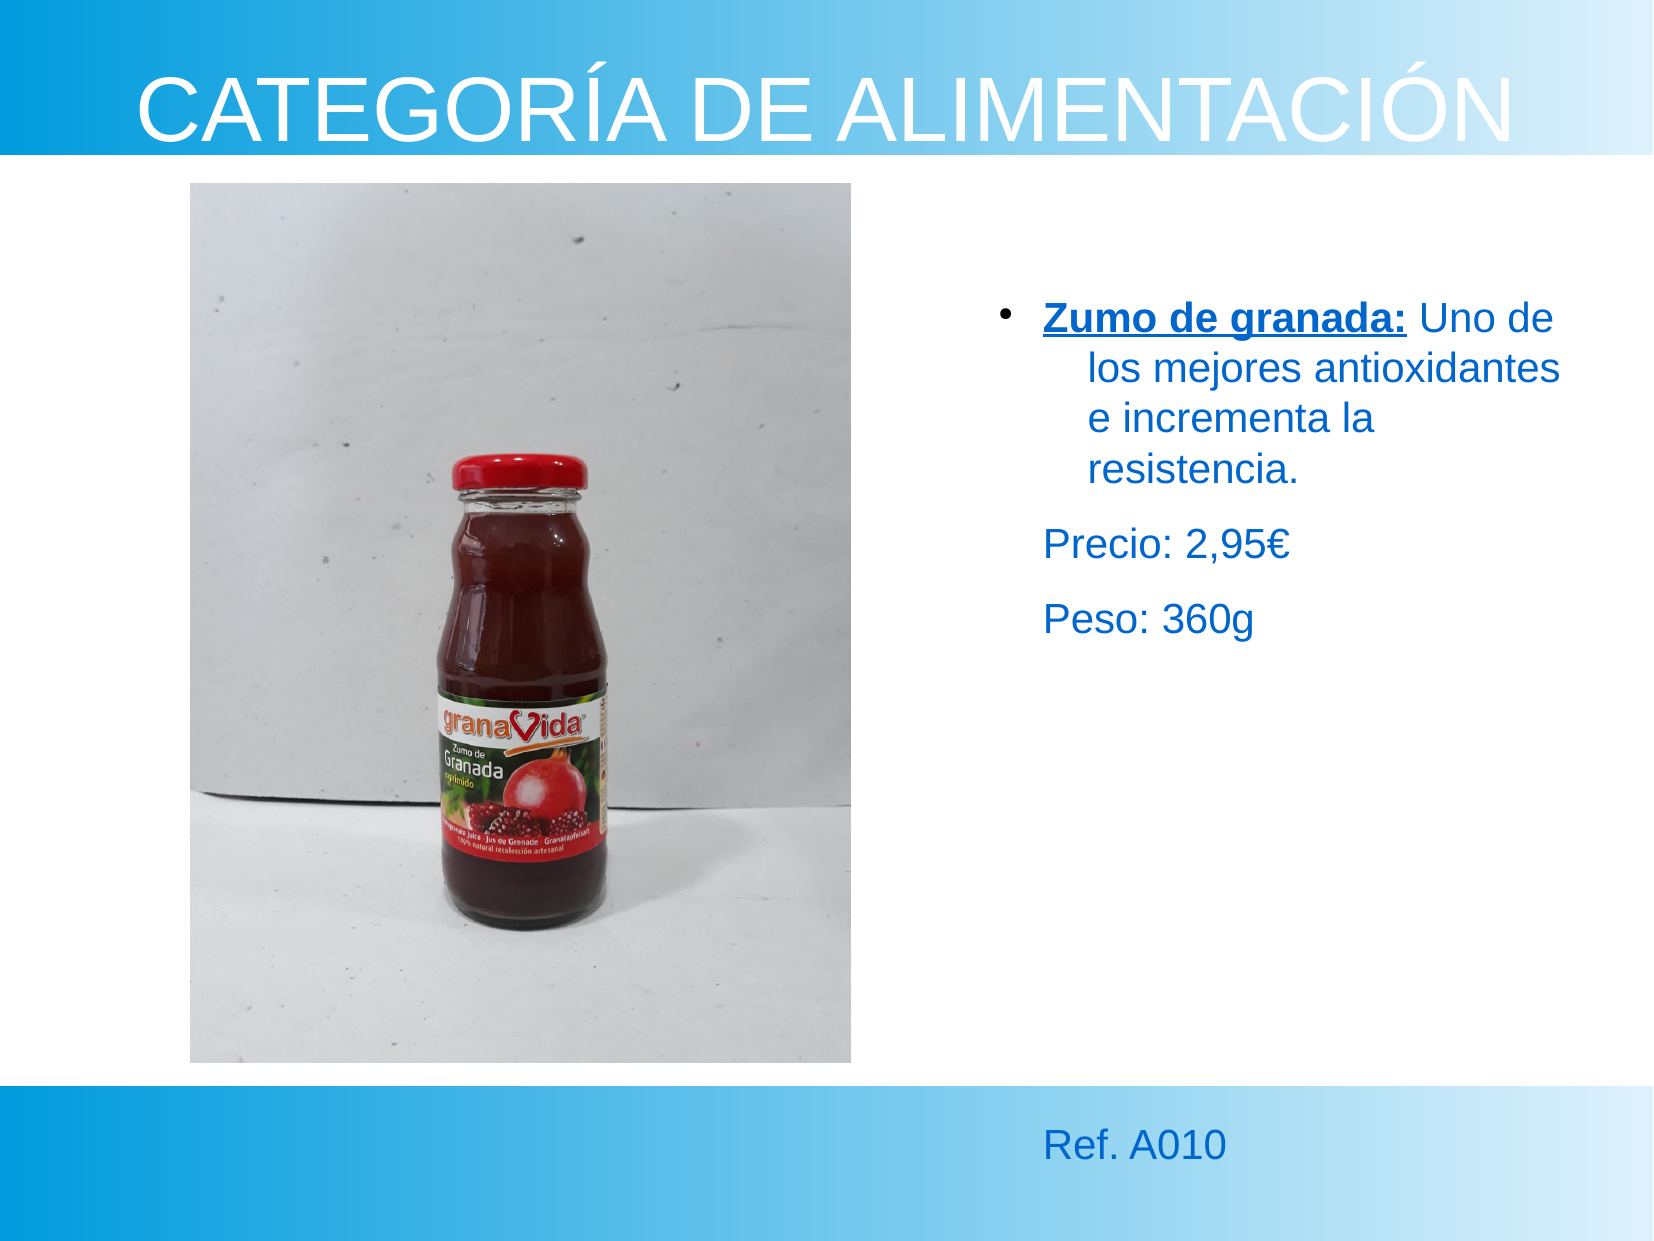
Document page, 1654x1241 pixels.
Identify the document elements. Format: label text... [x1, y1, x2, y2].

picture [190, 183, 851, 1063]
title CATEGORÍA DE ALIMENTACIÓN [82, 49, 1571, 155]
list Zumo de granada: Uno de los mejores antioxidantes e incrementa la resistencia. Precio: 2,95€ Peso: 360g Ref. A010 [968, 290, 1571, 1182]
